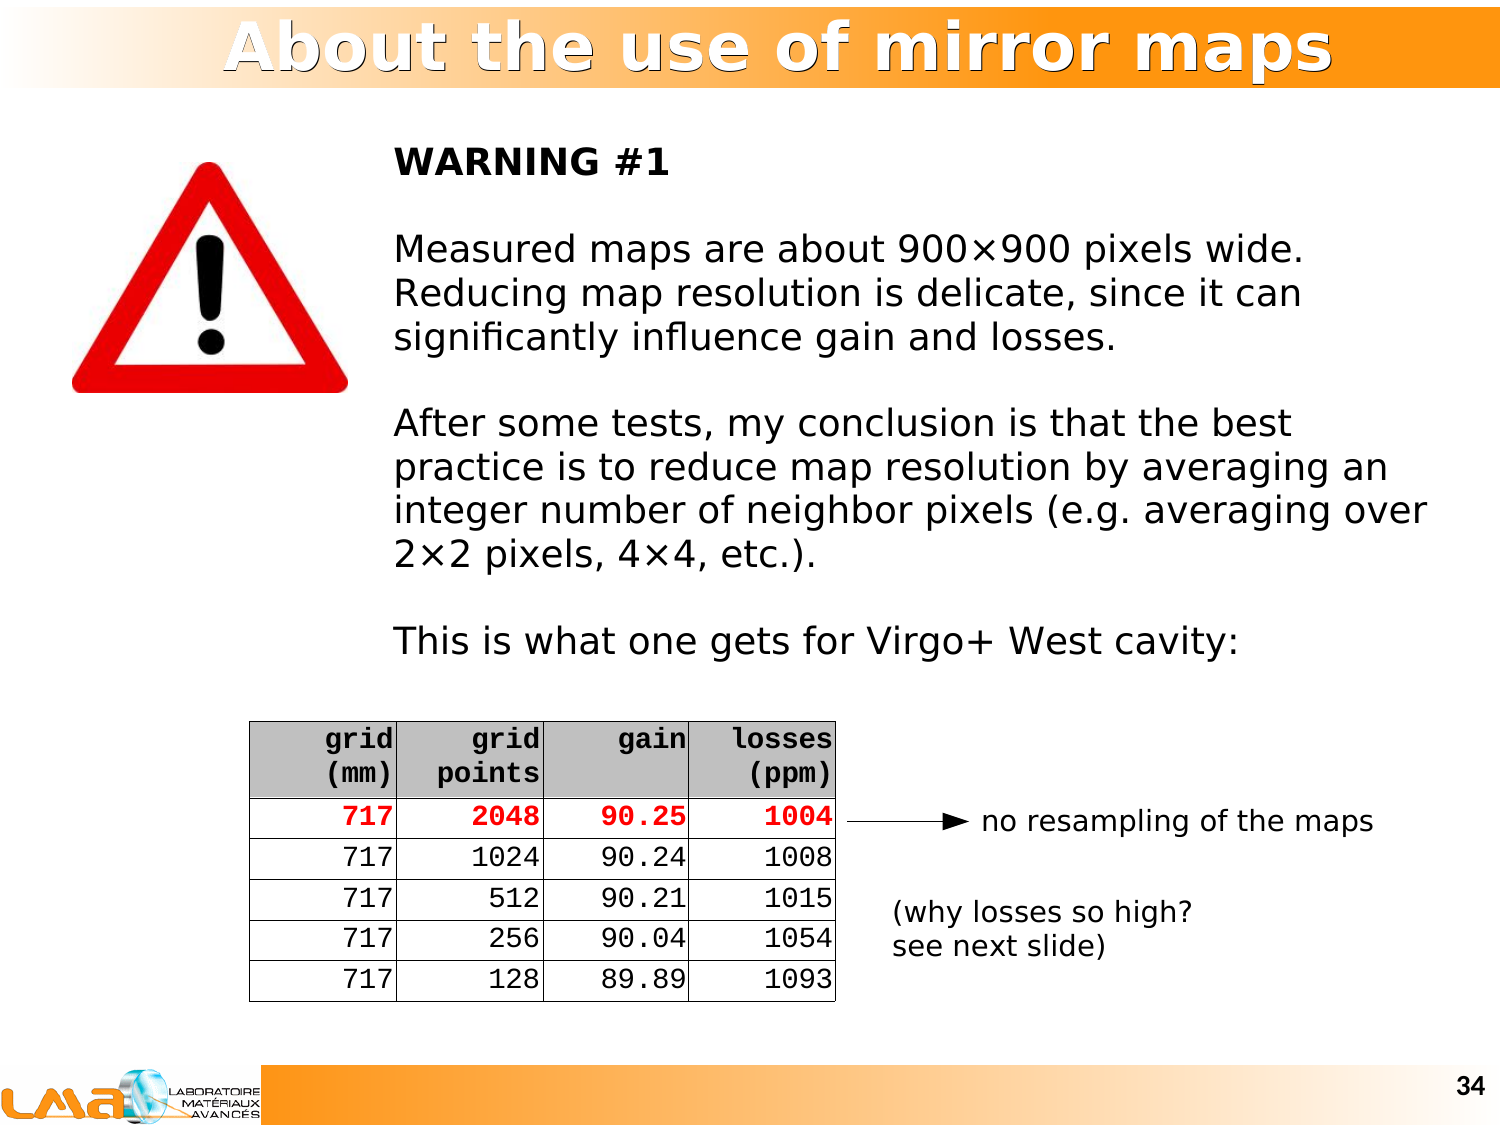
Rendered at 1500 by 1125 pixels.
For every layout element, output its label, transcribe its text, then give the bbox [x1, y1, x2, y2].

title About the use of mirror maps [0, 7, 1500, 88]
picture [0, 1065, 261, 1125]
chart [248, 721, 838, 1004]
picture [72, 162, 348, 393]
text_box WARNING #1 Measured maps are about 900×900 pixels wide. Reducing map resolution is delicate, since it can significantly influence gain and losses. After some tests, my conclusion is that the best practice is to reduce map resolution by averaging an integer number of neighbor pixels (e.g. averaging over 2×2 pixels, 4×4, etc.). This is what one gets for Virgo+ West cavity: [378, 133, 1458, 671]
text_box no resampling of the maps [966, 796, 1391, 846]
text_box (why losses so high? see next slide) [877, 887, 1209, 971]
